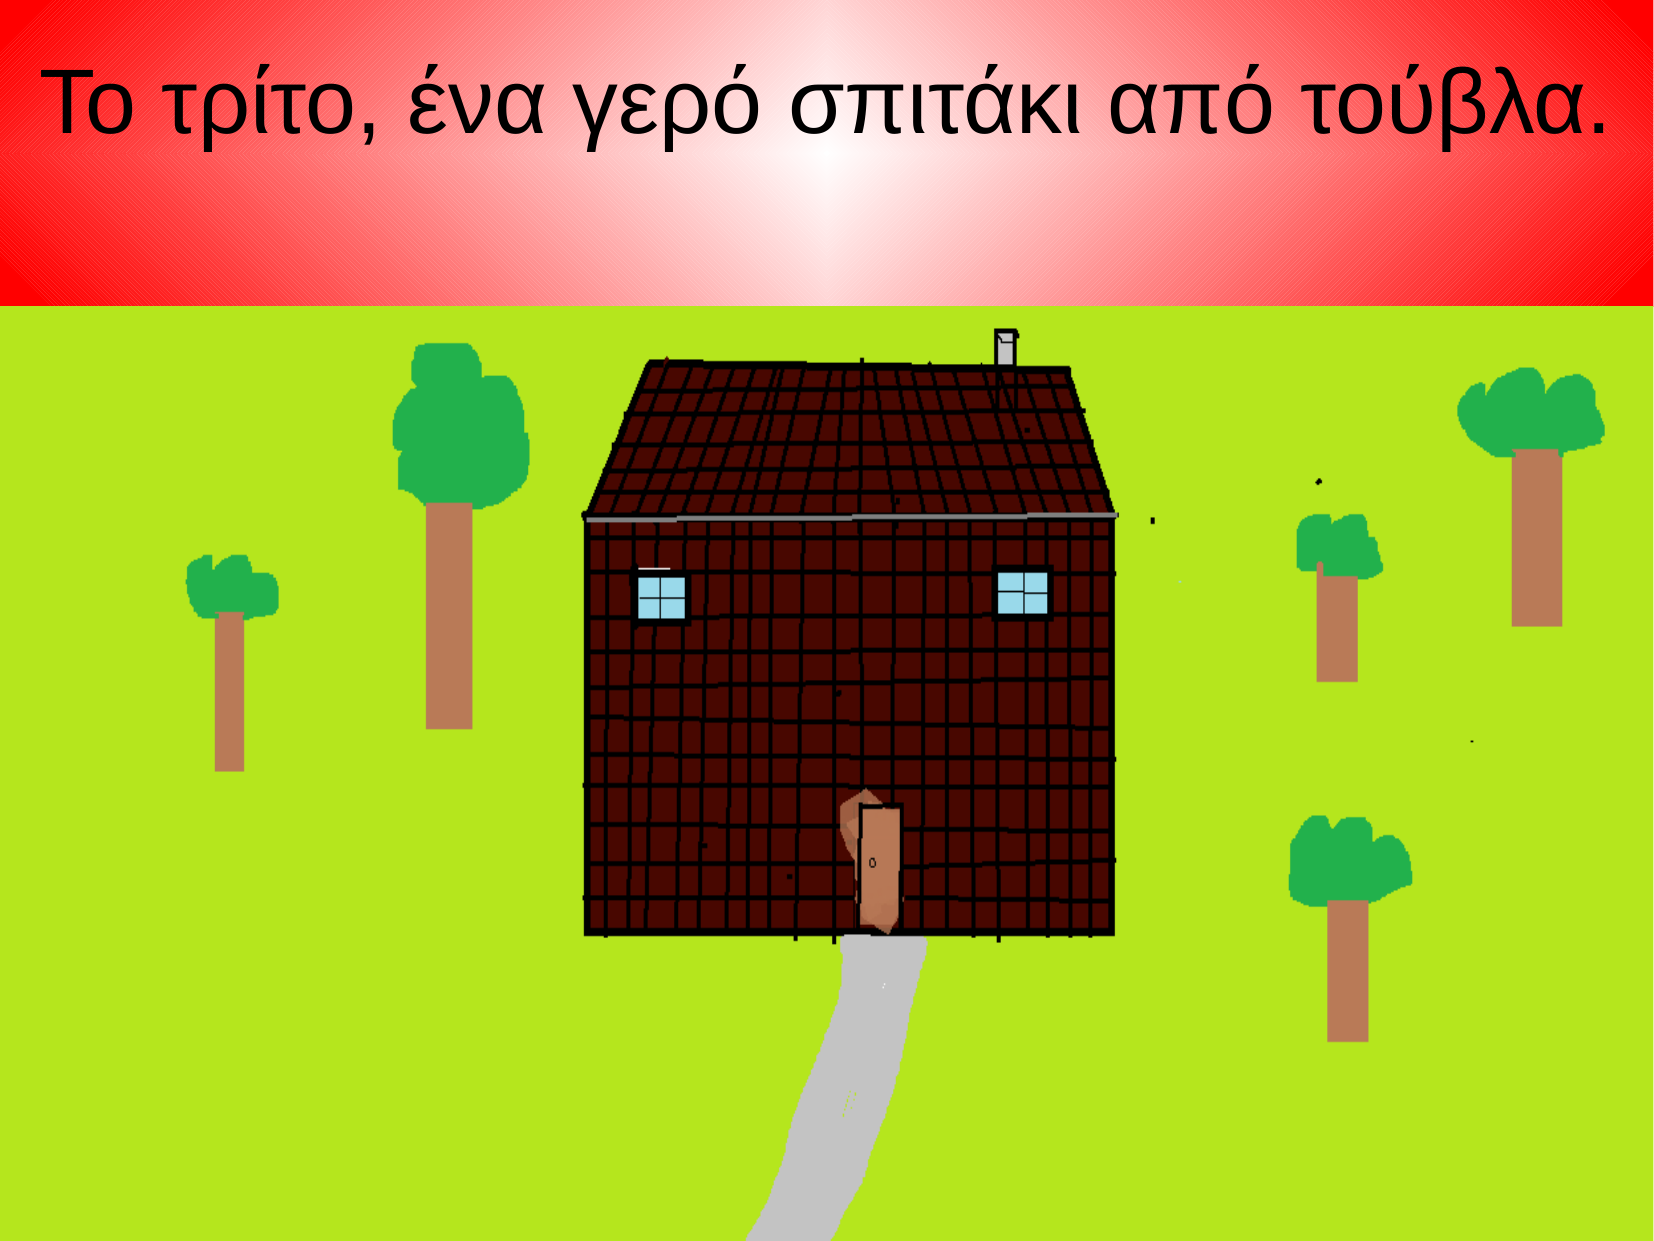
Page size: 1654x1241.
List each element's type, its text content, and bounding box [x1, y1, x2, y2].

title Το τρίτο, ένα γερό σπιτάκι από τούβλα. [0, 0, 1654, 306]
picture [0, 306, 1654, 1241]
